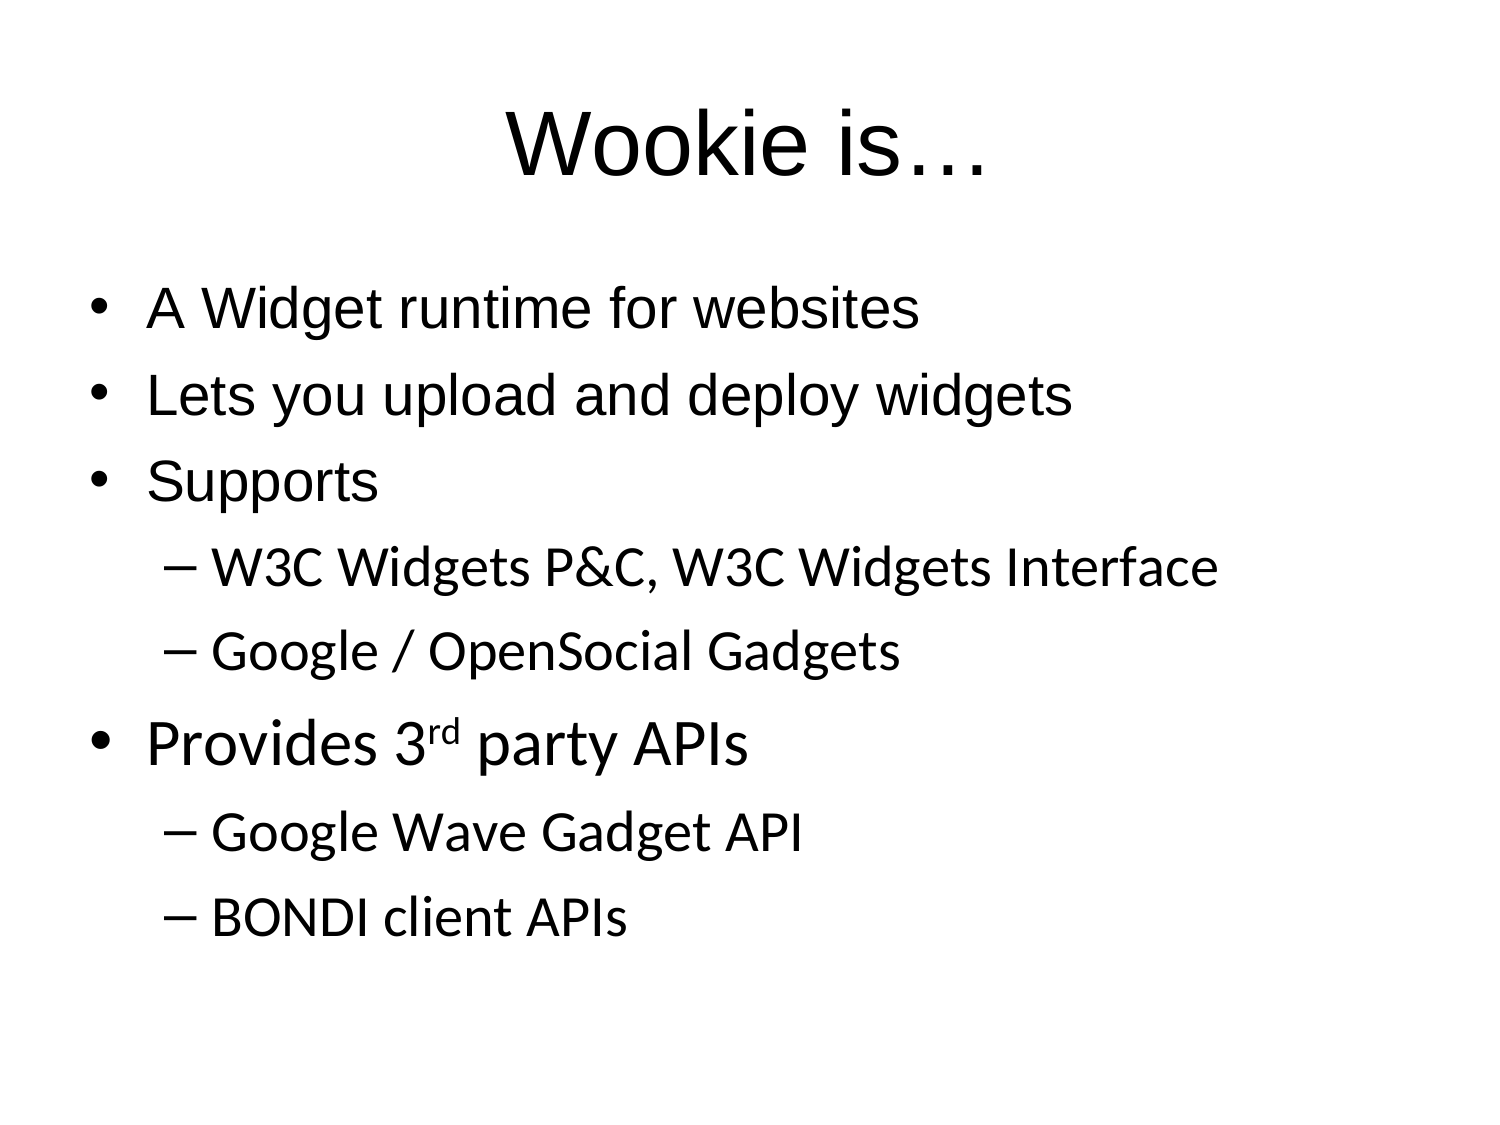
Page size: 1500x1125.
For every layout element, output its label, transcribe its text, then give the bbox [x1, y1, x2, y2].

title Wookie is… [75, 44, 1426, 233]
list A Widget runtime for websites Lets you upload and deploy widgets Supports W3C Widgets P&C, W3C Widgets Interface Google / OpenSocial Gadgets Provides 3rd party APIs Google Wave Gadget API BONDI client APIs [75, 262, 1426, 1006]
